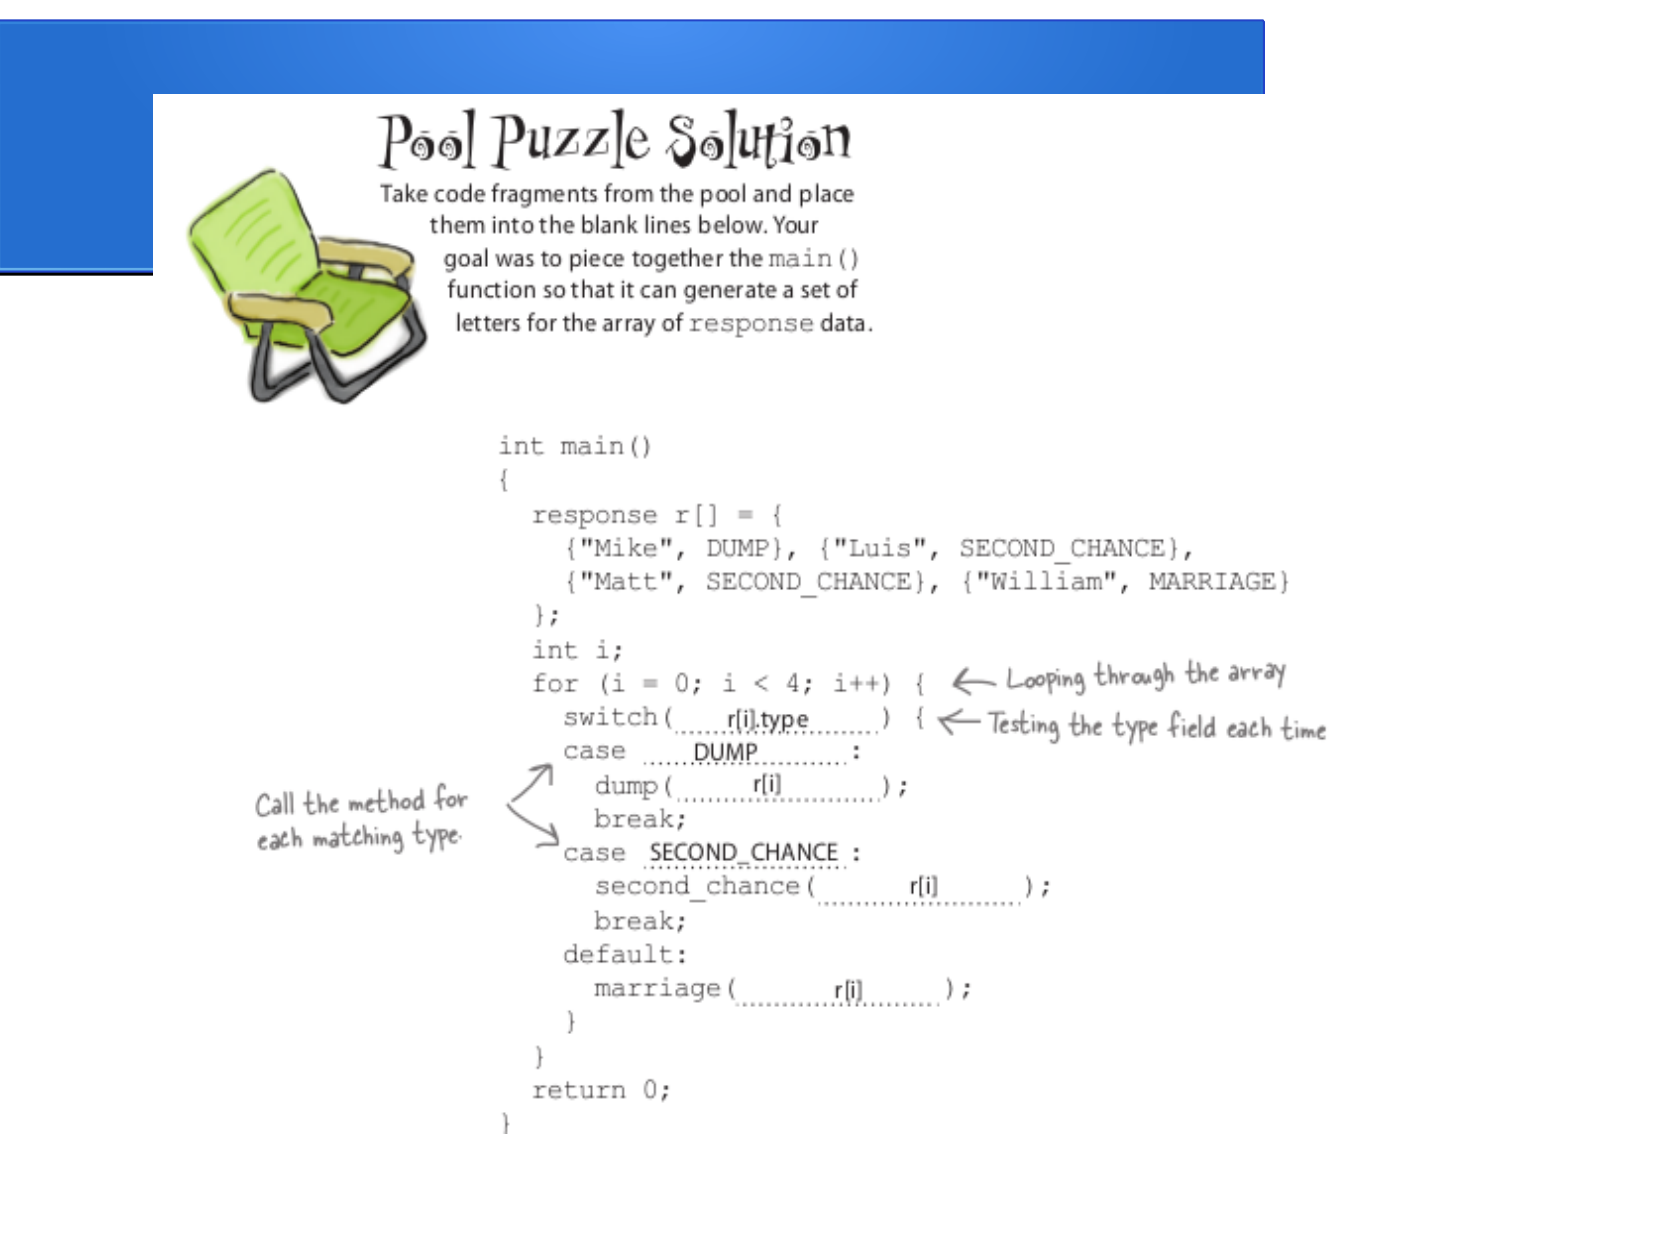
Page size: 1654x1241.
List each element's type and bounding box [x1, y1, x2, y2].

picture [153, 94, 1453, 1134]
